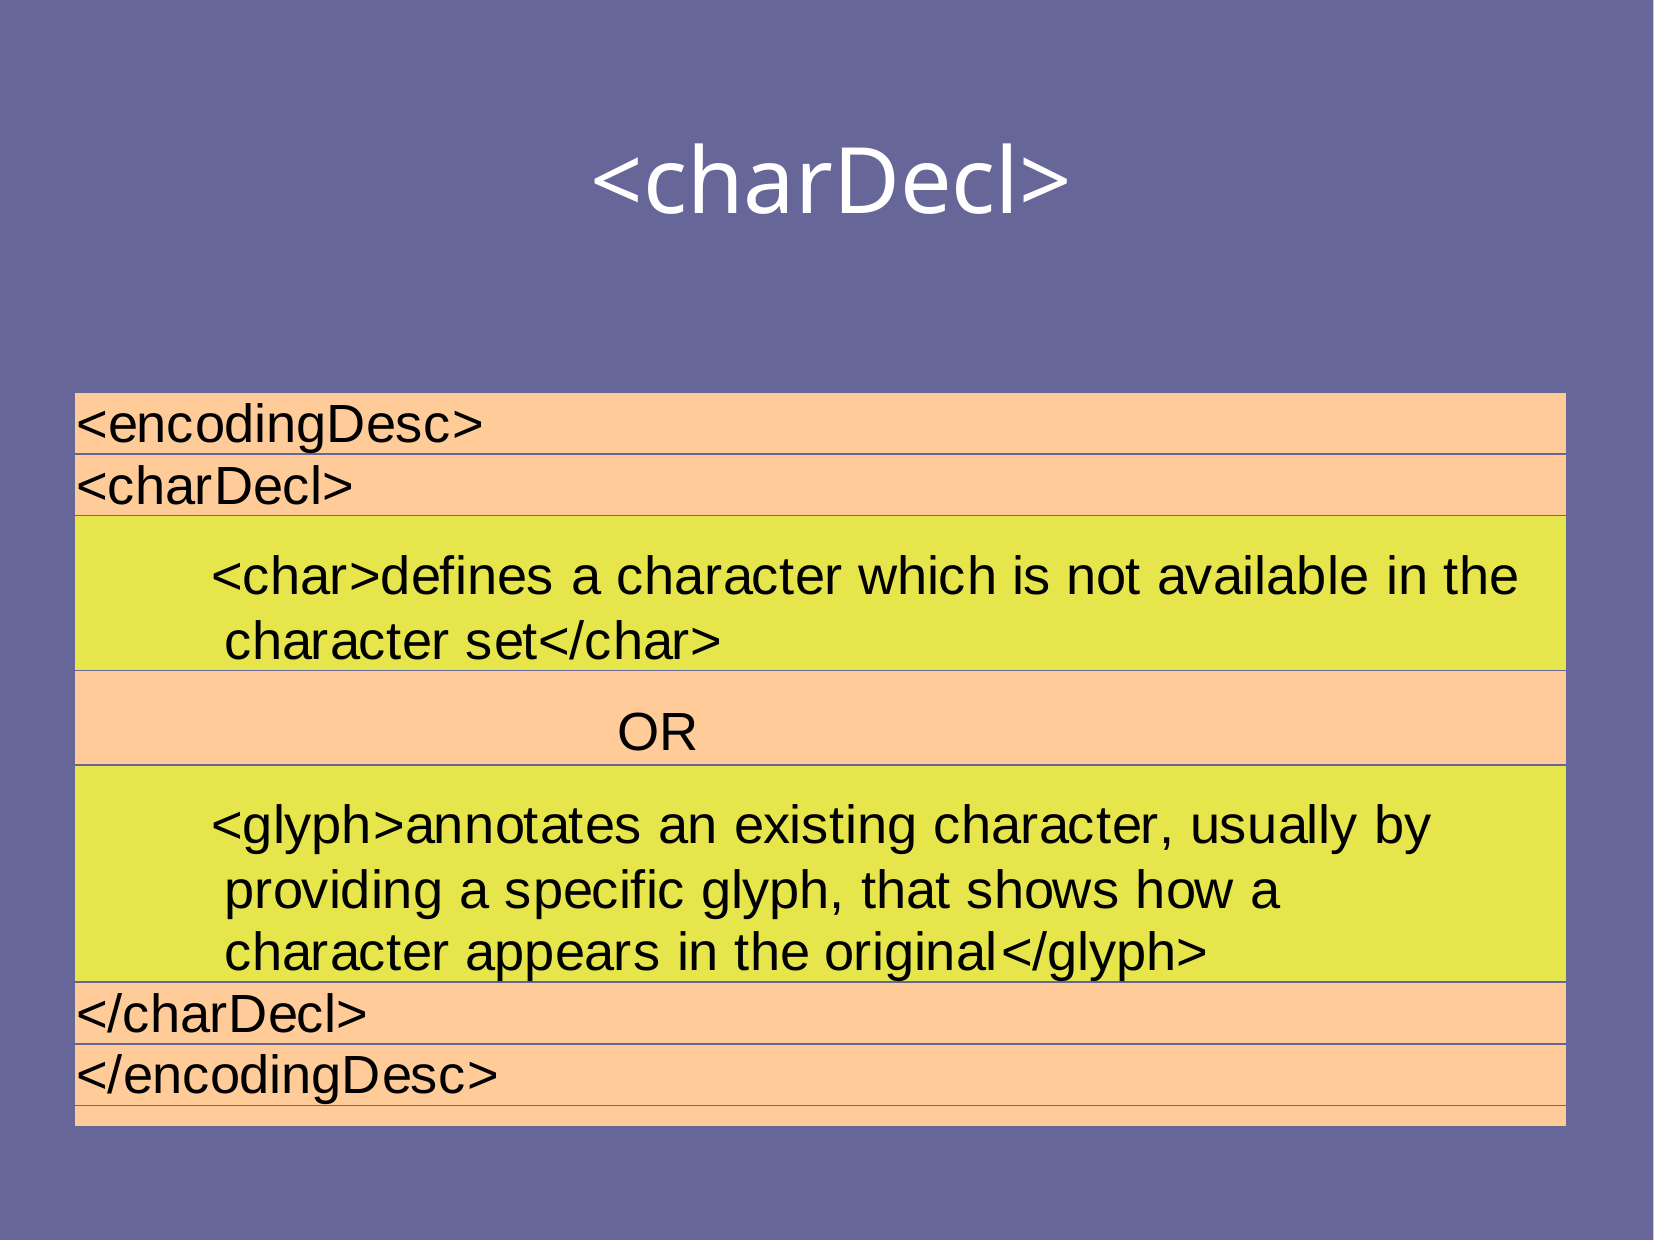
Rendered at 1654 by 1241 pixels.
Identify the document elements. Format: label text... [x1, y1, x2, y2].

chart [75, 392, 1567, 1126]
title <charDecl> [125, 75, 1538, 283]
